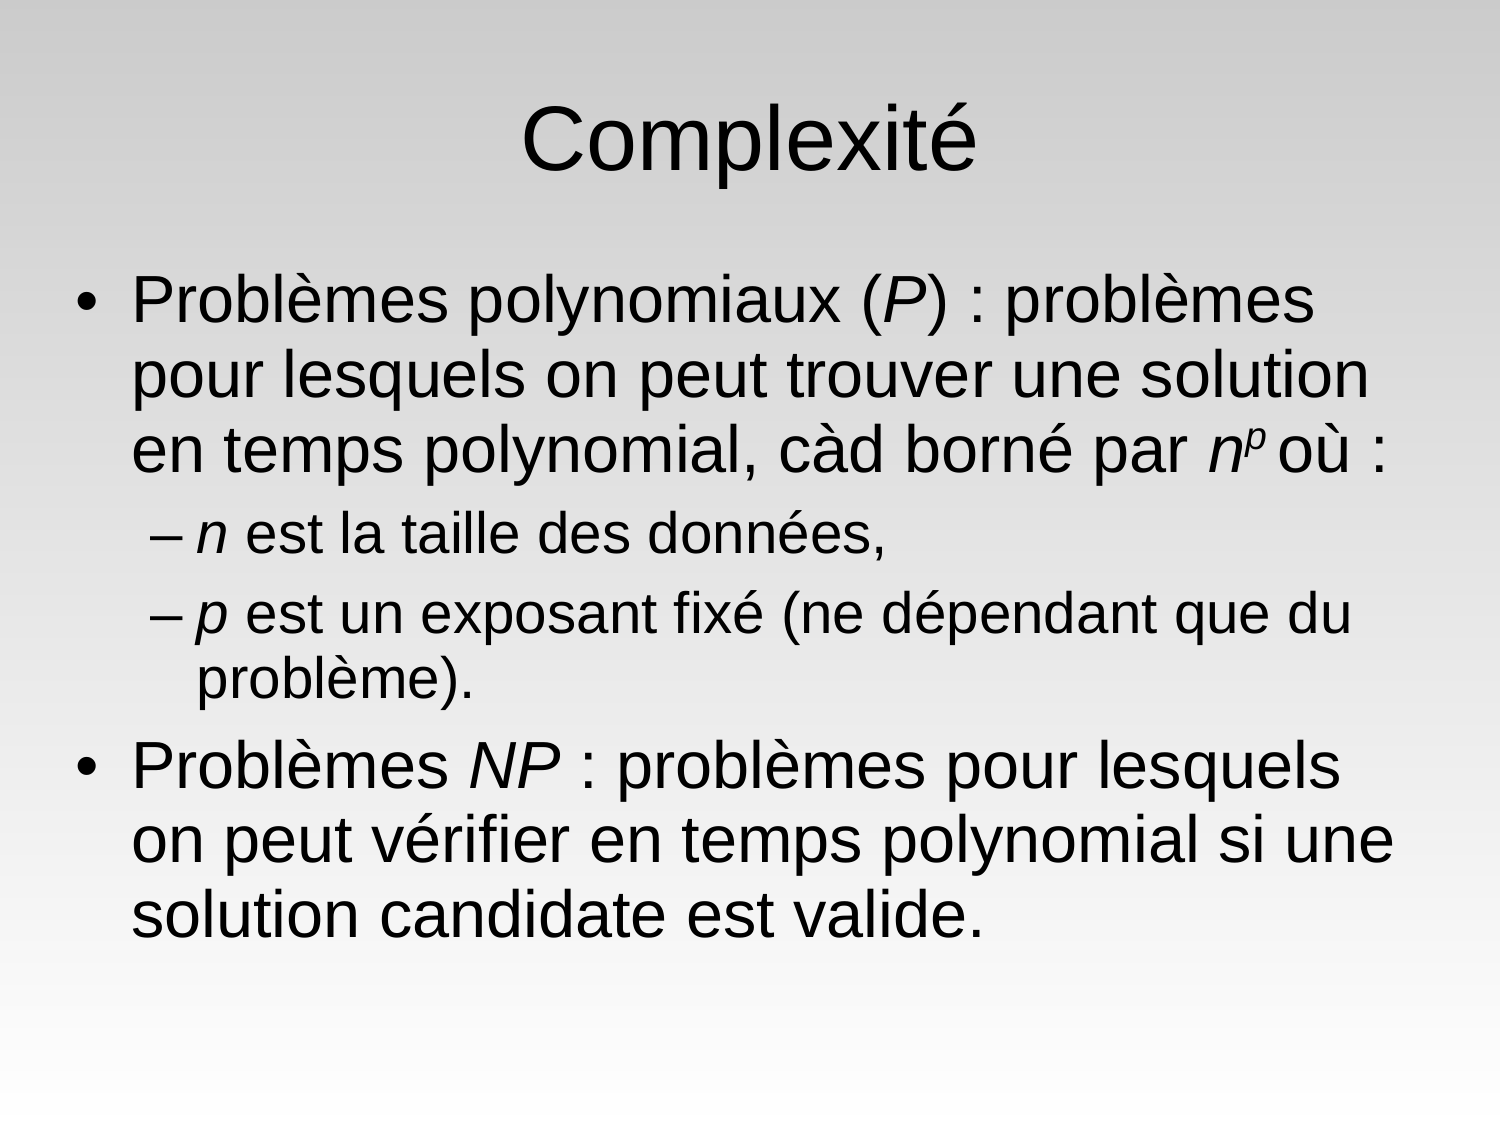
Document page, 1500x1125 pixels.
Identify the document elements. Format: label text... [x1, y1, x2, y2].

list Problèmes polynomiaux (P) : problèmes pour lesquels on peut trouver une solution en temps polynomial, càd borné par np où : n est la taille des données, p est un exposant fixé (ne dépendant que du problème). Problèmes NP : problèmes pour lesquels on peut vérifier en temps polynomial si une solution candidate est valide. [75, 262, 1426, 1006]
title Complexité [75, 21, 1426, 257]
